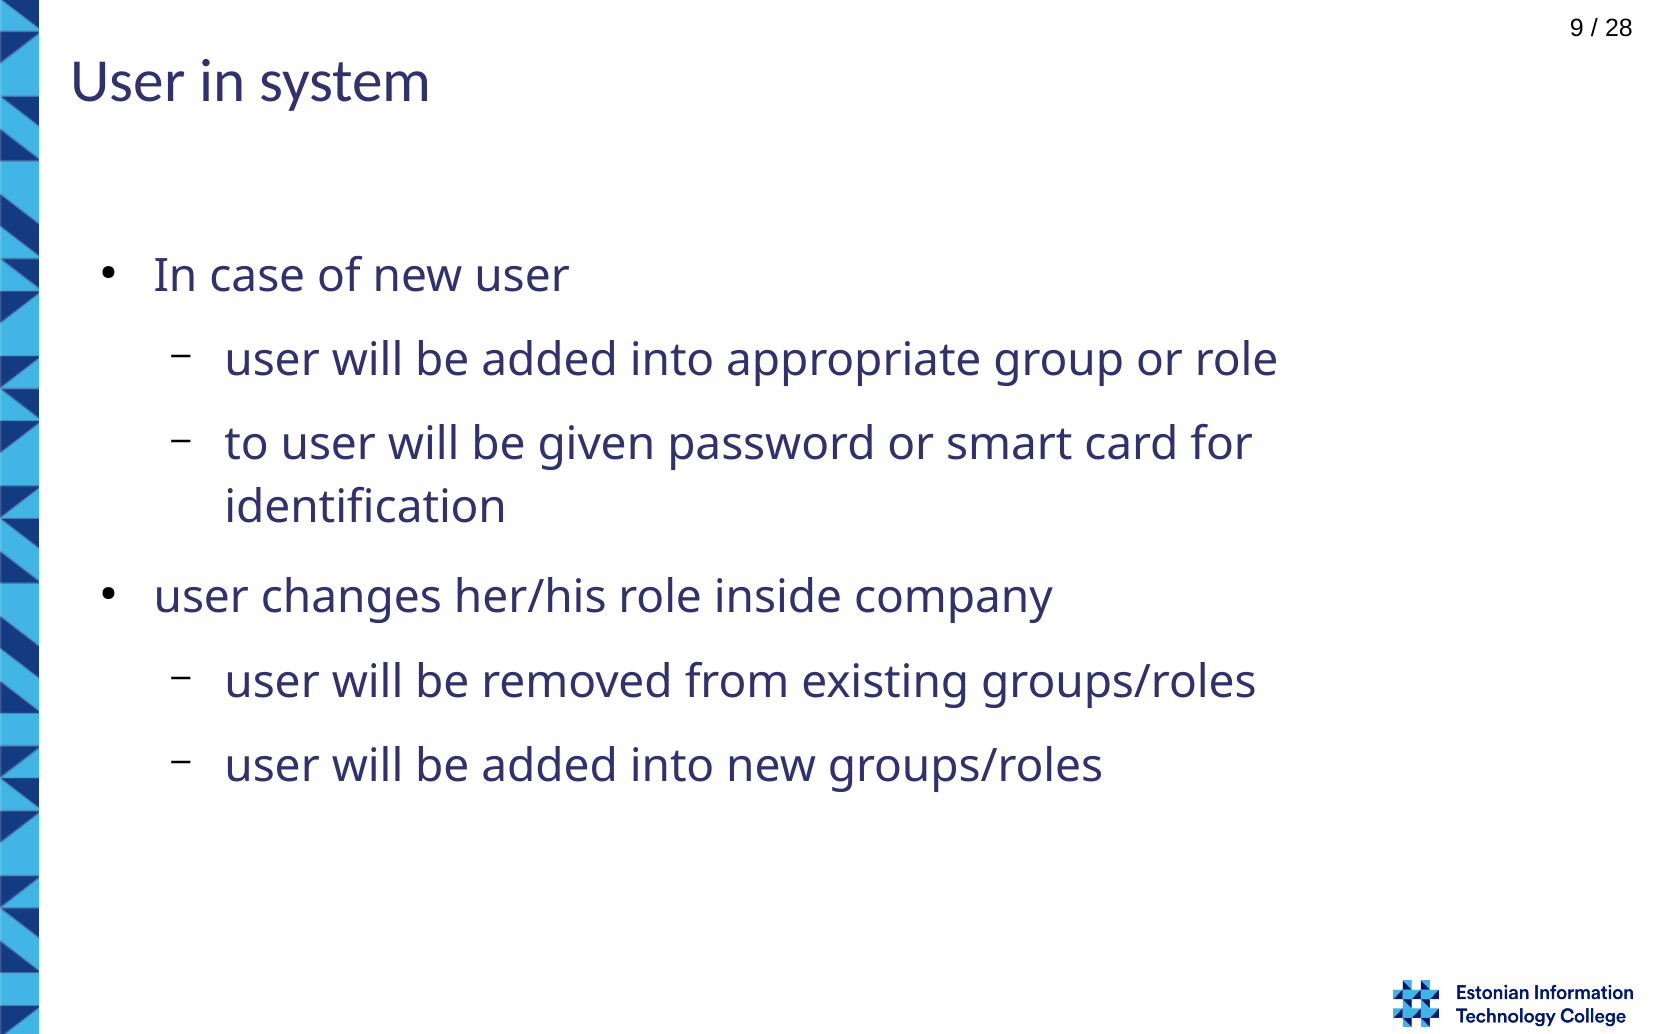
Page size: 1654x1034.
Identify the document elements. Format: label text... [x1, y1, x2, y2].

picture [1393, 980, 1633, 1027]
title User in system [70, 41, 1630, 130]
list In case of new user user will be added into appropriate group or role to user will be given password or smart card for identification user changes her/his role inside company user will be removed from existing groups/roles user will be added into new groups/roles [82, 241, 1538, 936]
